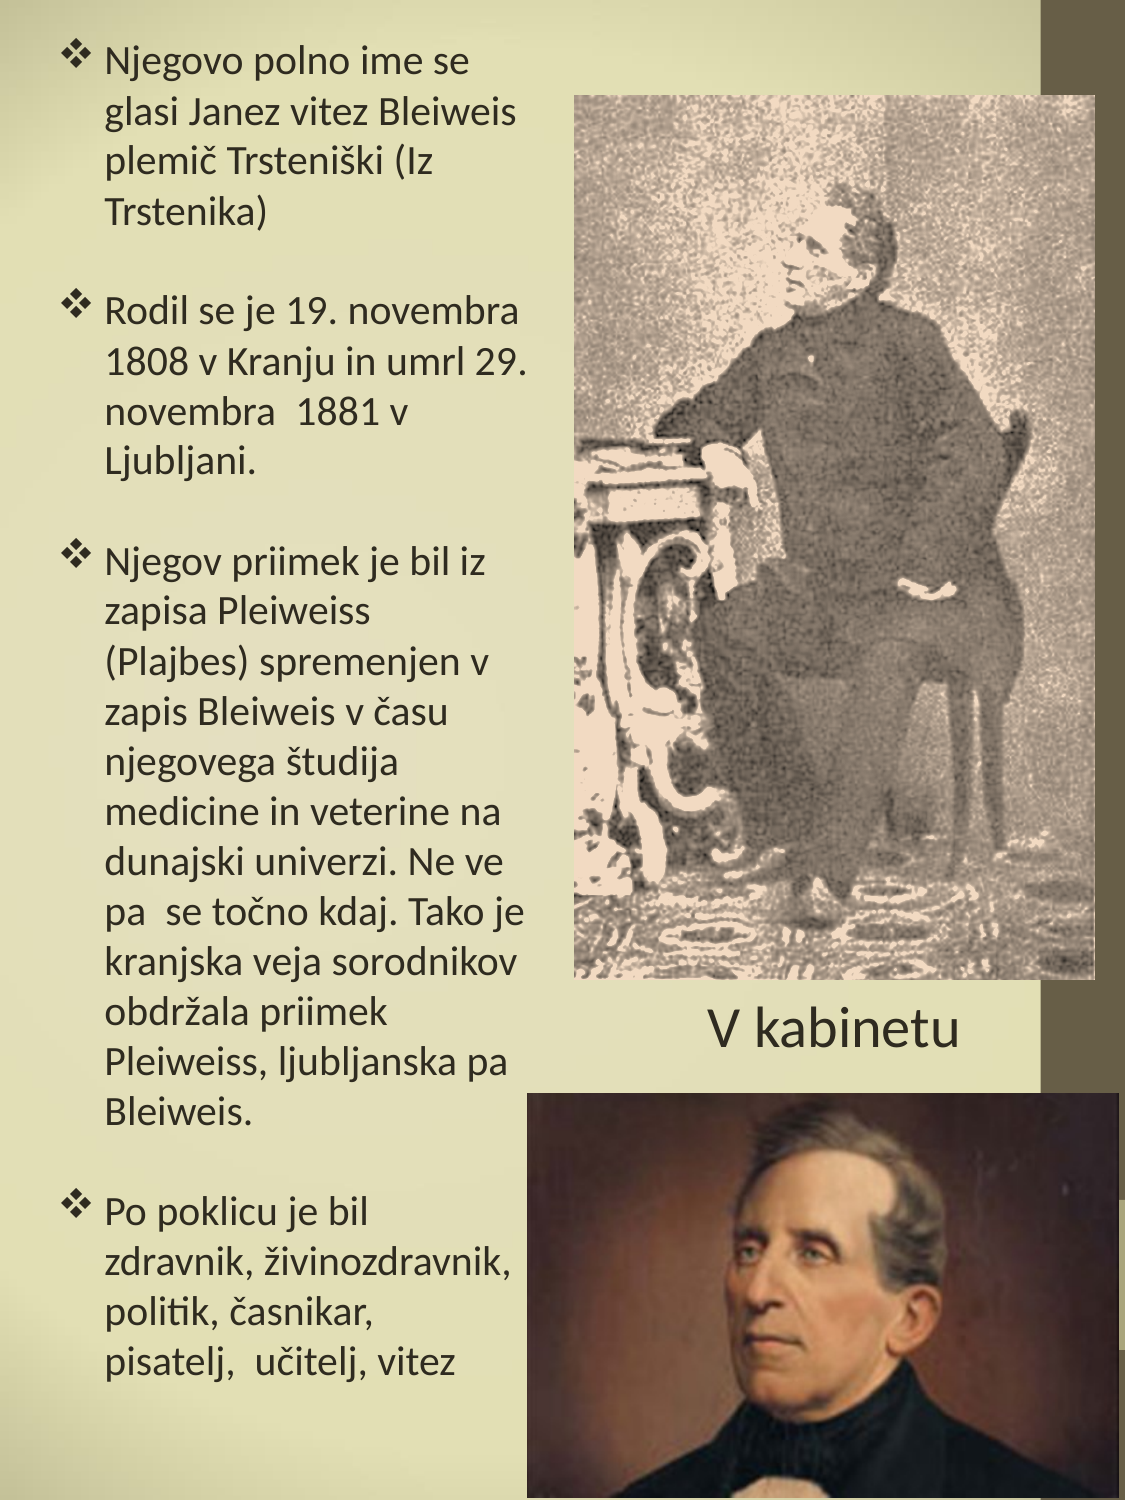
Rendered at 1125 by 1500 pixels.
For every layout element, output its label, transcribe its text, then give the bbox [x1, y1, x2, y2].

text_box Njegovo polno ime se glasi Janez vitez Bleiweis plemič Trsteniški (Iz Trstenika) Rodil se je 19. novembra 1808 v Kranju in umrl 29. novembra 1881 v Ljubljani. Njegov priimek je bil iz zapisa Pleiweiss (Plajbes) spremenjen v zapis Bleiweis v času njegovega študija medicine in veterine na dunajski univerzi. Ne ve pa se točno kdaj. Tako je kranjska veja sorodnikov obdržala priimek Pleiweiss, ljubljanska pa Bleiweis. Po poklicu je bil zdravnik, živinozdravnik, politik, časnikar, pisatelj, učitelj, vitez [42, 25, 546, 1492]
text_box V kabinetu [693, 981, 1000, 1067]
picture [0, 0, 1119, 1500]
